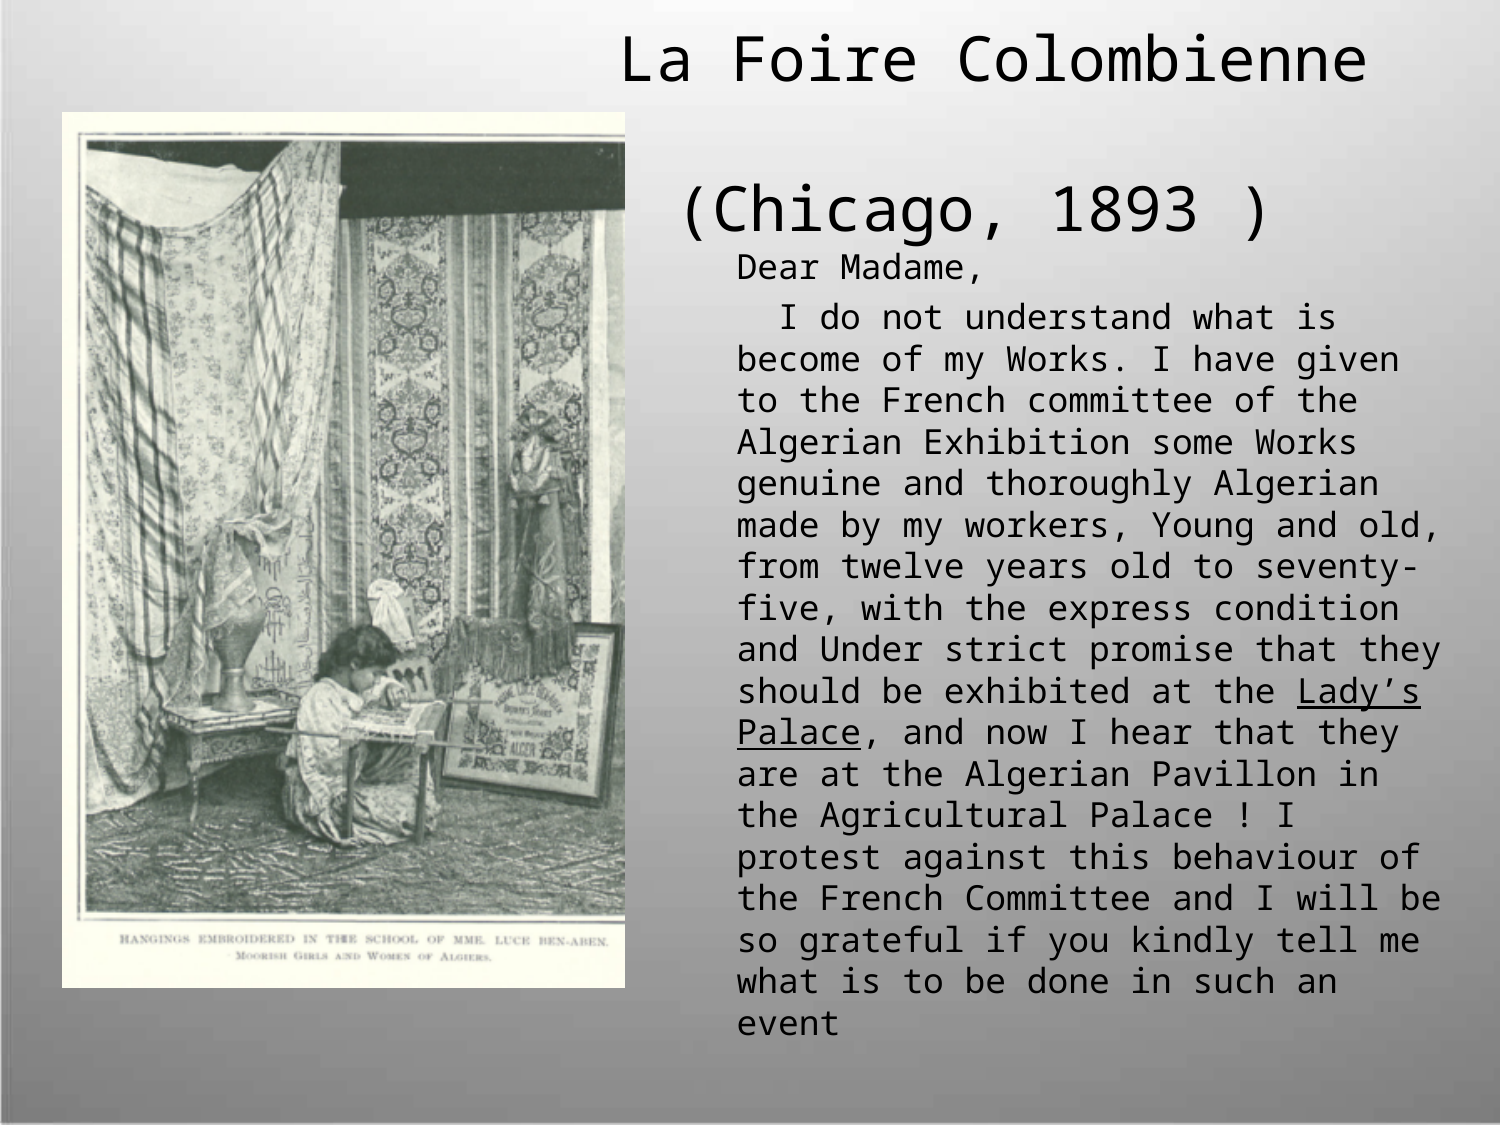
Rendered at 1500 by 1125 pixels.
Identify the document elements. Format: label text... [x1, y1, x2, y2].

title La Foire Colombienne (Chicago, 1893 ) [600, 62, 1426, 200]
picture [0, 0, 1500, 1125]
list Dear Madame, I do not understand what is become of my Works. I have given to the French committee of the Algerian Exhibition some Works genuine and thoroughly Algerian made by my workers, Young and old, from twelve years old to seventy-five, with the express condition and Under strict promise that they should be exhibited at the Lady’s Palace, and now I hear that they are at the Algerian Pavillon in the Agricultural Palace ! I protest against this behaviour of the French Committee and I will be so grateful if you kindly tell me what is to be done in such an event [674, 237, 1463, 1075]
